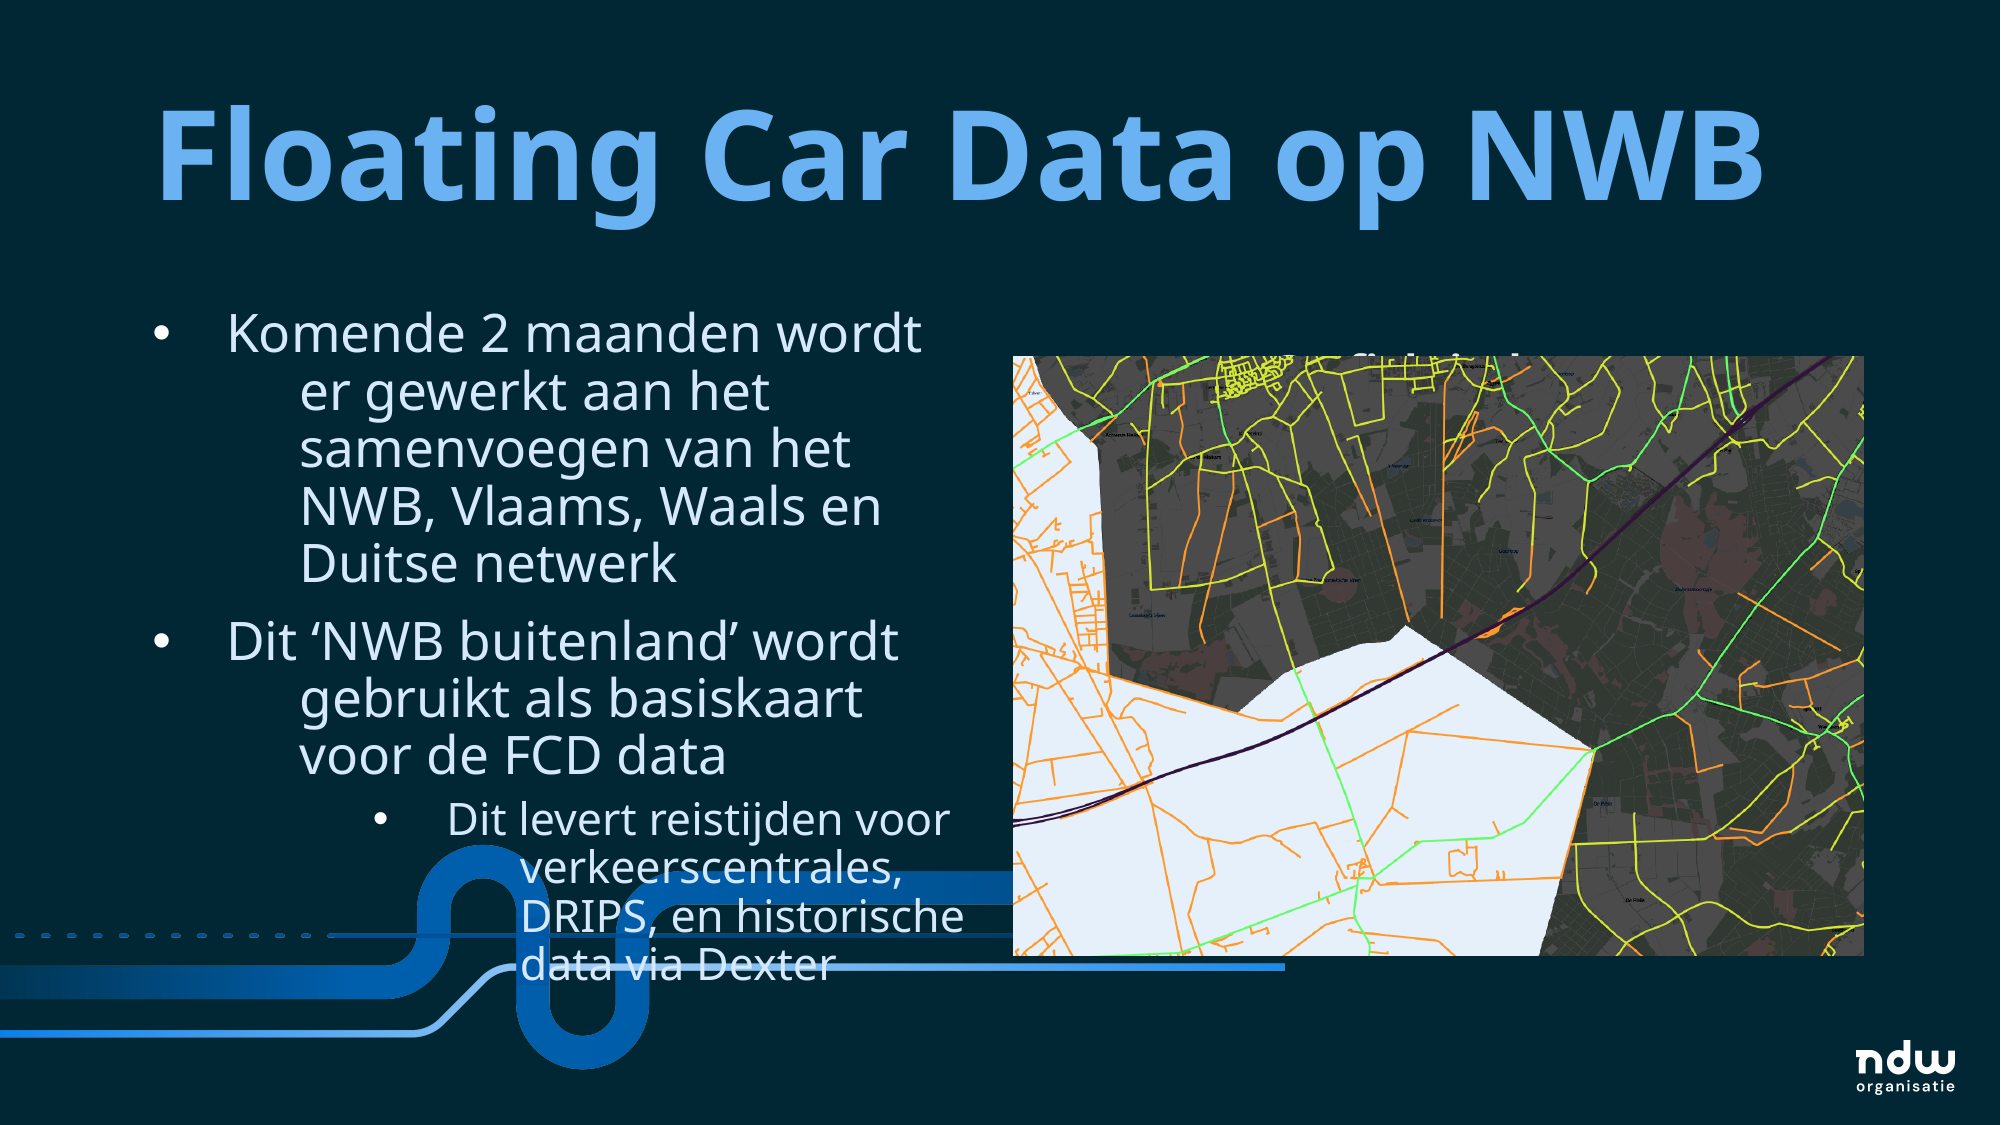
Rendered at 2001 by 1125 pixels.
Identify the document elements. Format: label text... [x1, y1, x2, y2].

list Komende 2 maanden wordt er gewerkt aan het samenvoegen van het NWB, Vlaams, Waals en Duitse netwerk Dit ‘NWB buitenland’ wordt gebruikt als basiskaart voor de FCD data Dit levert reistijden voor verkeerscentrales, DRIPS, en historische data via Dexter [137, 299, 988, 1014]
picture [1013, 356, 1863, 955]
title Floating Car Data op NWB [137, 59, 1863, 278]
